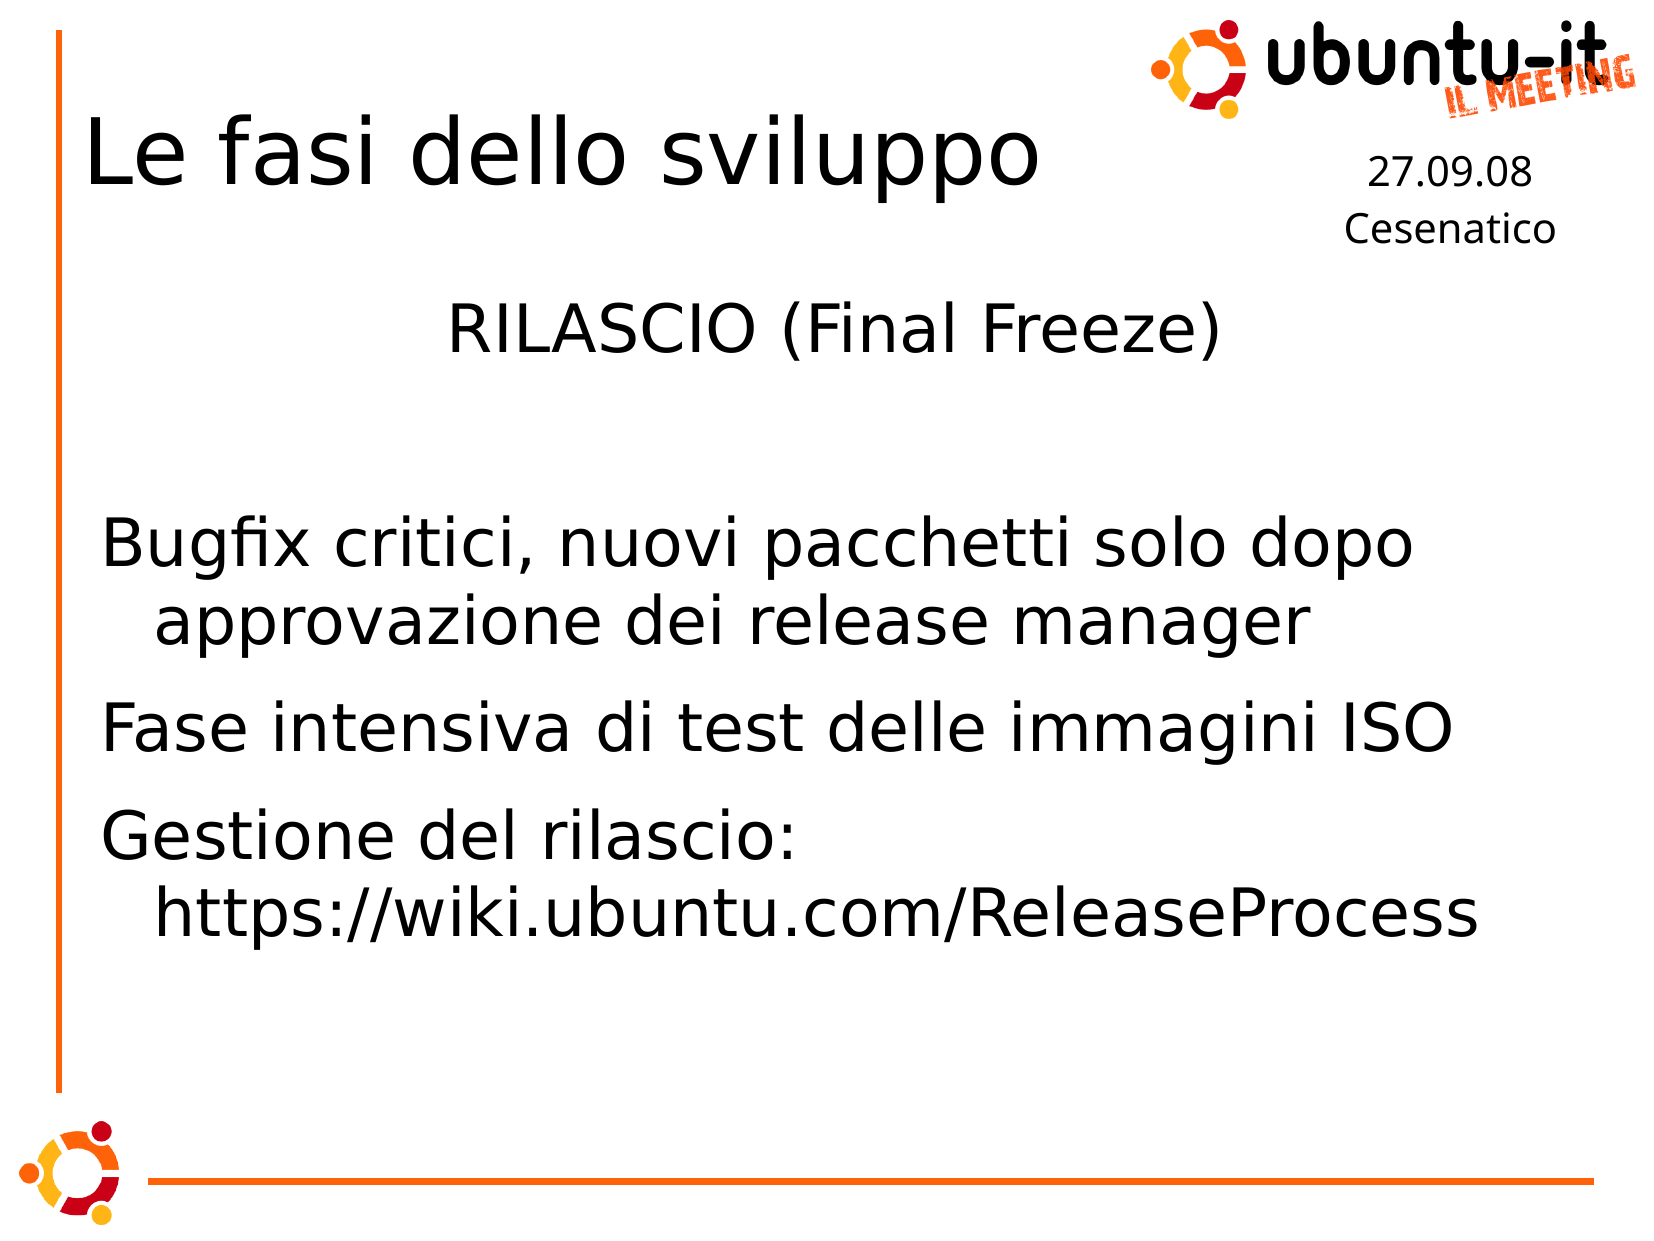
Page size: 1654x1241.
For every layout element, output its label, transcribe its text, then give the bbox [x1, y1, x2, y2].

list RILASCIO (Final Freeze) Bugfix critici, nuovi pacchetti solo dopo approvazione dei release manager Fase intensiva di test delle immagini ISO Gestione del rilascio: https://wiki.ubuntu.com/ReleaseProcess [82, 290, 1571, 1109]
picture [1151, 20, 1636, 119]
picture [19, 1121, 119, 1225]
title Le fasi dello sviluppo [82, 49, 1571, 257]
